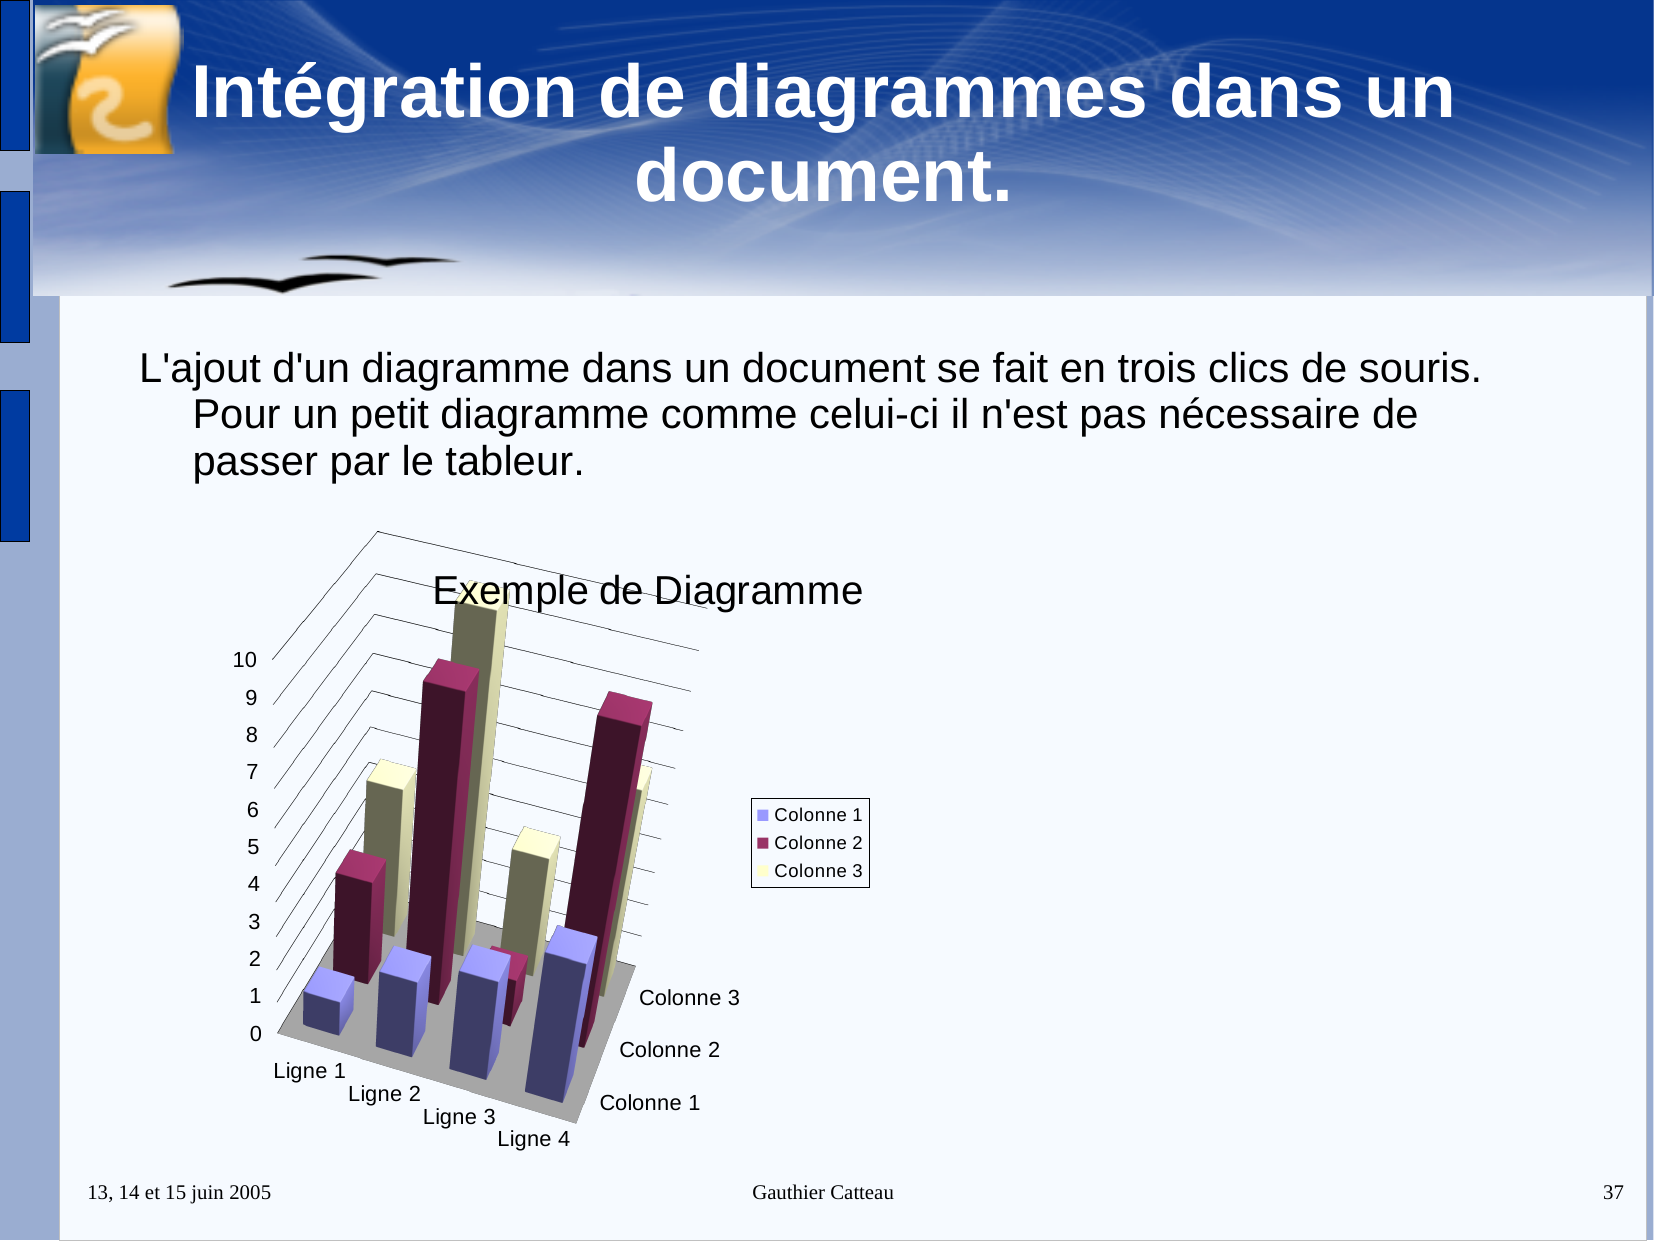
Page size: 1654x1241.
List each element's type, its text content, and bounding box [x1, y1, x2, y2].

title Intégration de diagrammes dans un document. [118, 29, 1531, 237]
chart [206, 531, 886, 1152]
picture [33, 0, 1654, 296]
list L'ajout d'un diagramme dans un document se fait en trois clics de souris. Pour un petit diagramme comme celui-ci il n'est pas nécessaire de passer par le tableur. [121, 344, 1534, 532]
